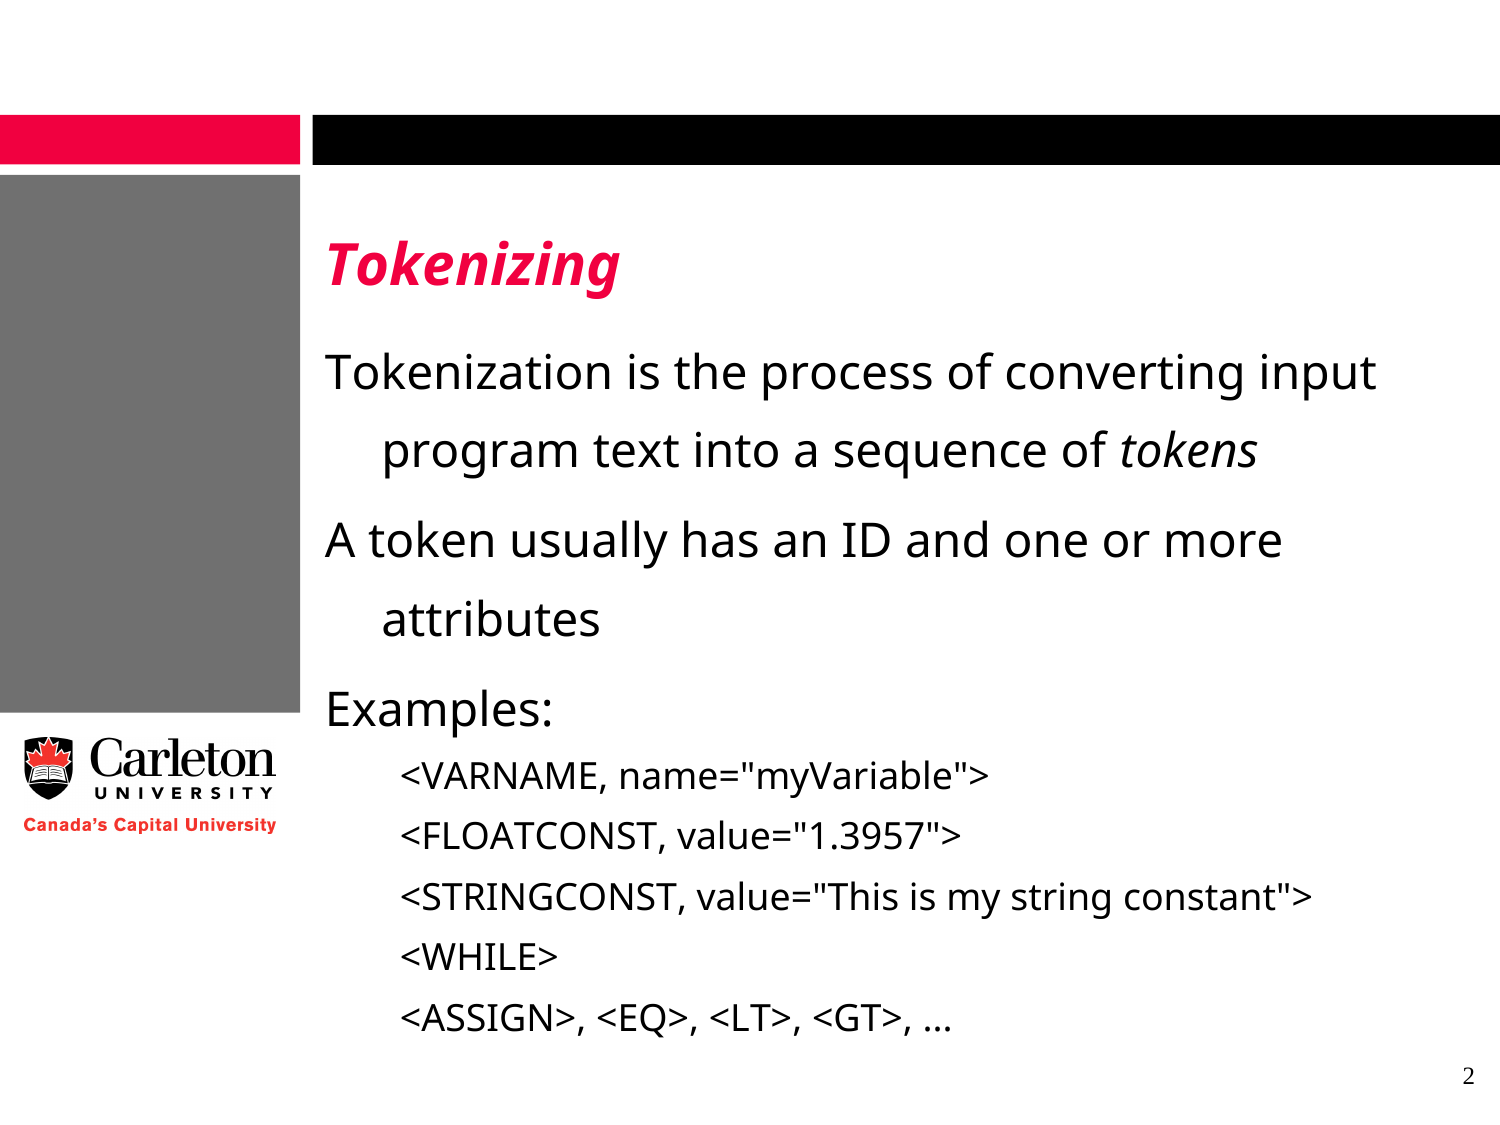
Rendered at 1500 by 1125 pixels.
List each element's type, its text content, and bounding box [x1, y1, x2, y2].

list Tokenization is the process of converting input program text into a sequence of tokens A token usually has an ID and one or more attributes Examples: <VARNAME, name="myVariable"> <FLOATCONST, value="1.3957"> <STRINGCONST, value="This is my string constant"> <WHILE> <ASSIGN>, <EQ>, <LT>, <GT>, ... [324, 324, 1450, 1036]
picture [24, 737, 276, 834]
title Tokenizing [324, 194, 1450, 324]
